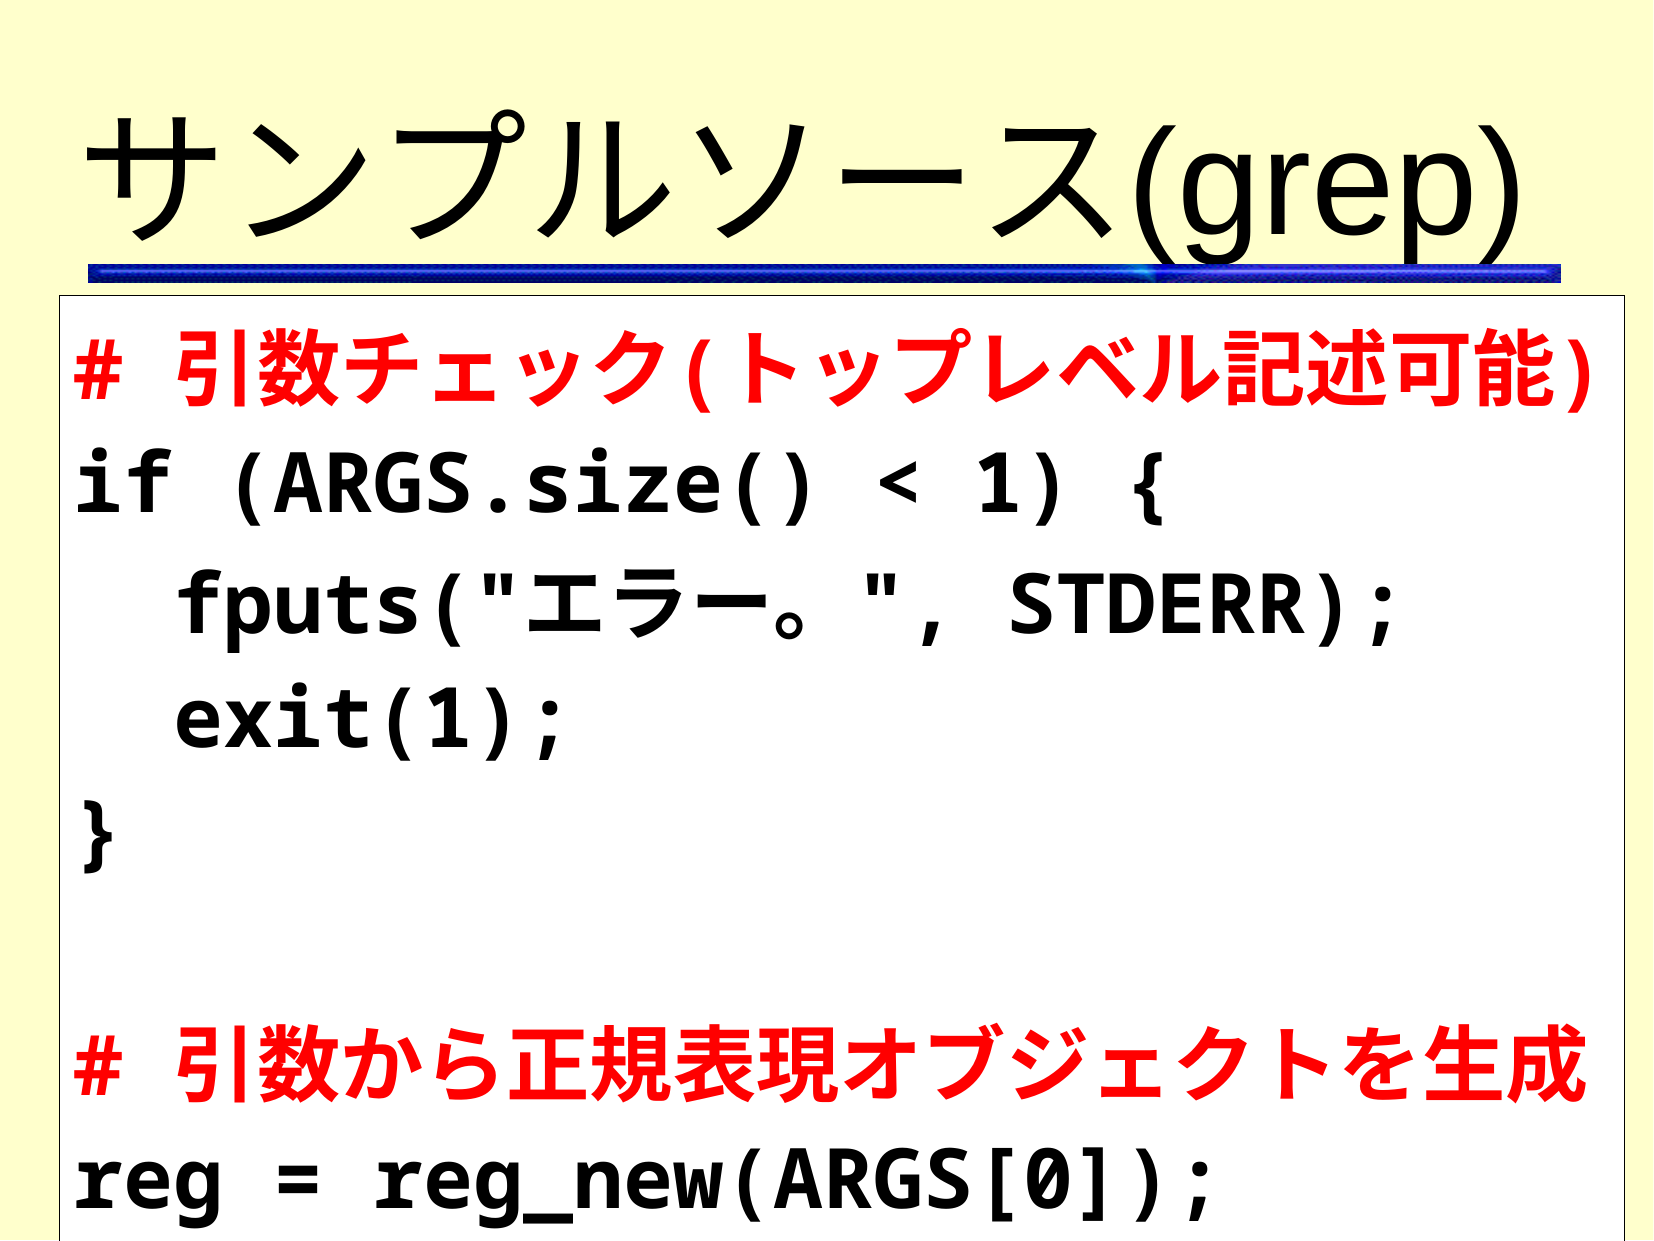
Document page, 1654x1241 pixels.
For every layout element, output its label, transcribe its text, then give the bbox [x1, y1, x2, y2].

title サンプルソース(grep) [59, 73, 1548, 266]
picture [88, 264, 1561, 283]
text_box # 引数チェック(トップレベル記述可能) if (ARGS.size() < 1) { fputs("エラー。", STDERR); exit(1); } # 引数から正規表現オブジェクトを生成 reg = reg_new(ARGS[0]); # 実はreg_new関数を実装しているバージョンは未公開ですが… # 続く [59, 295, 1625, 1182]
